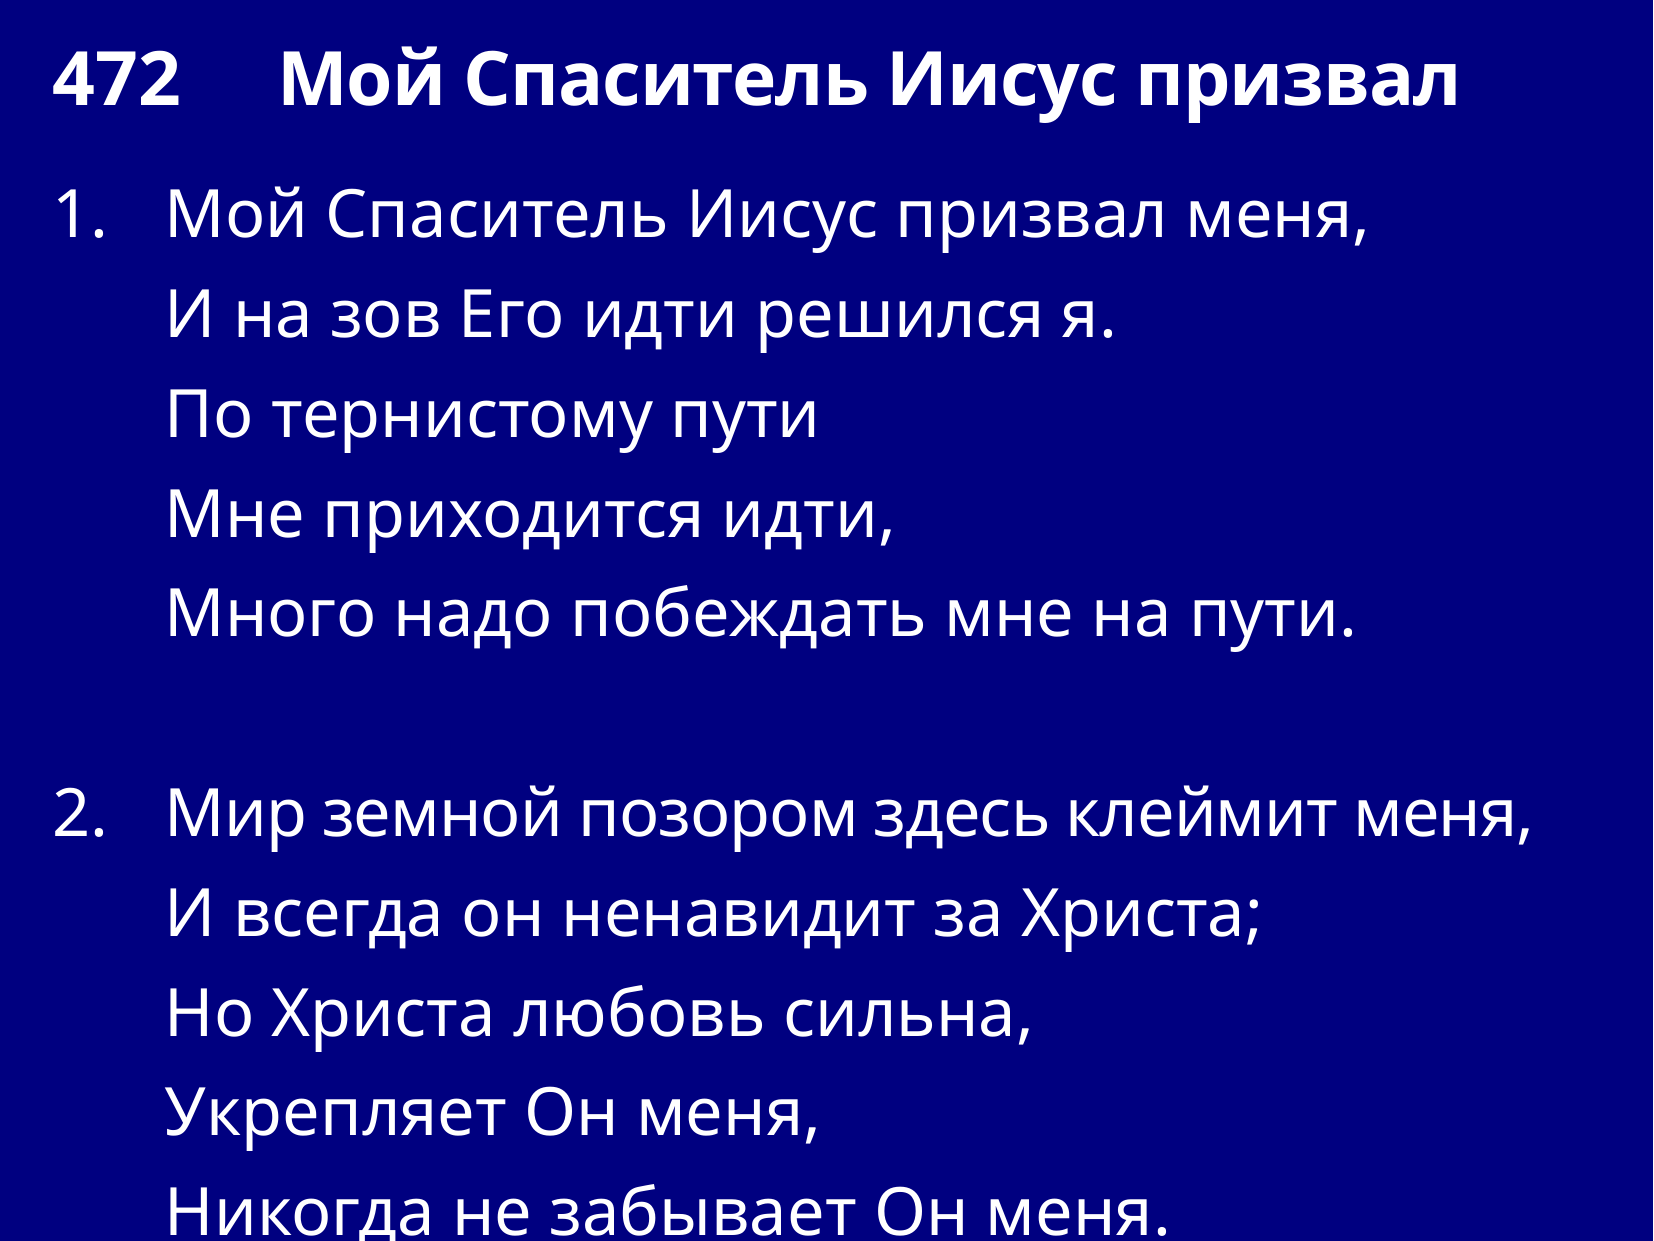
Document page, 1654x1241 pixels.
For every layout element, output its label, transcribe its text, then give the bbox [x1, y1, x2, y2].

text_box 472 Мой Спаситель Иисус призвал [37, 18, 1653, 131]
text_box 1. Мой Спаситель Иисус призвал меня, И на зов Его идти решился я. По тернистому пути Мне приходится идти, Много надо побеждать мне на пути. 2. Мир земной позором здесь клеймит меня, И всегда он ненавидит за Христа; Но Христа любовь сильна, Укрепляет Он меня, Никогда не забывает Он меня. [37, 150, 1653, 1163]
